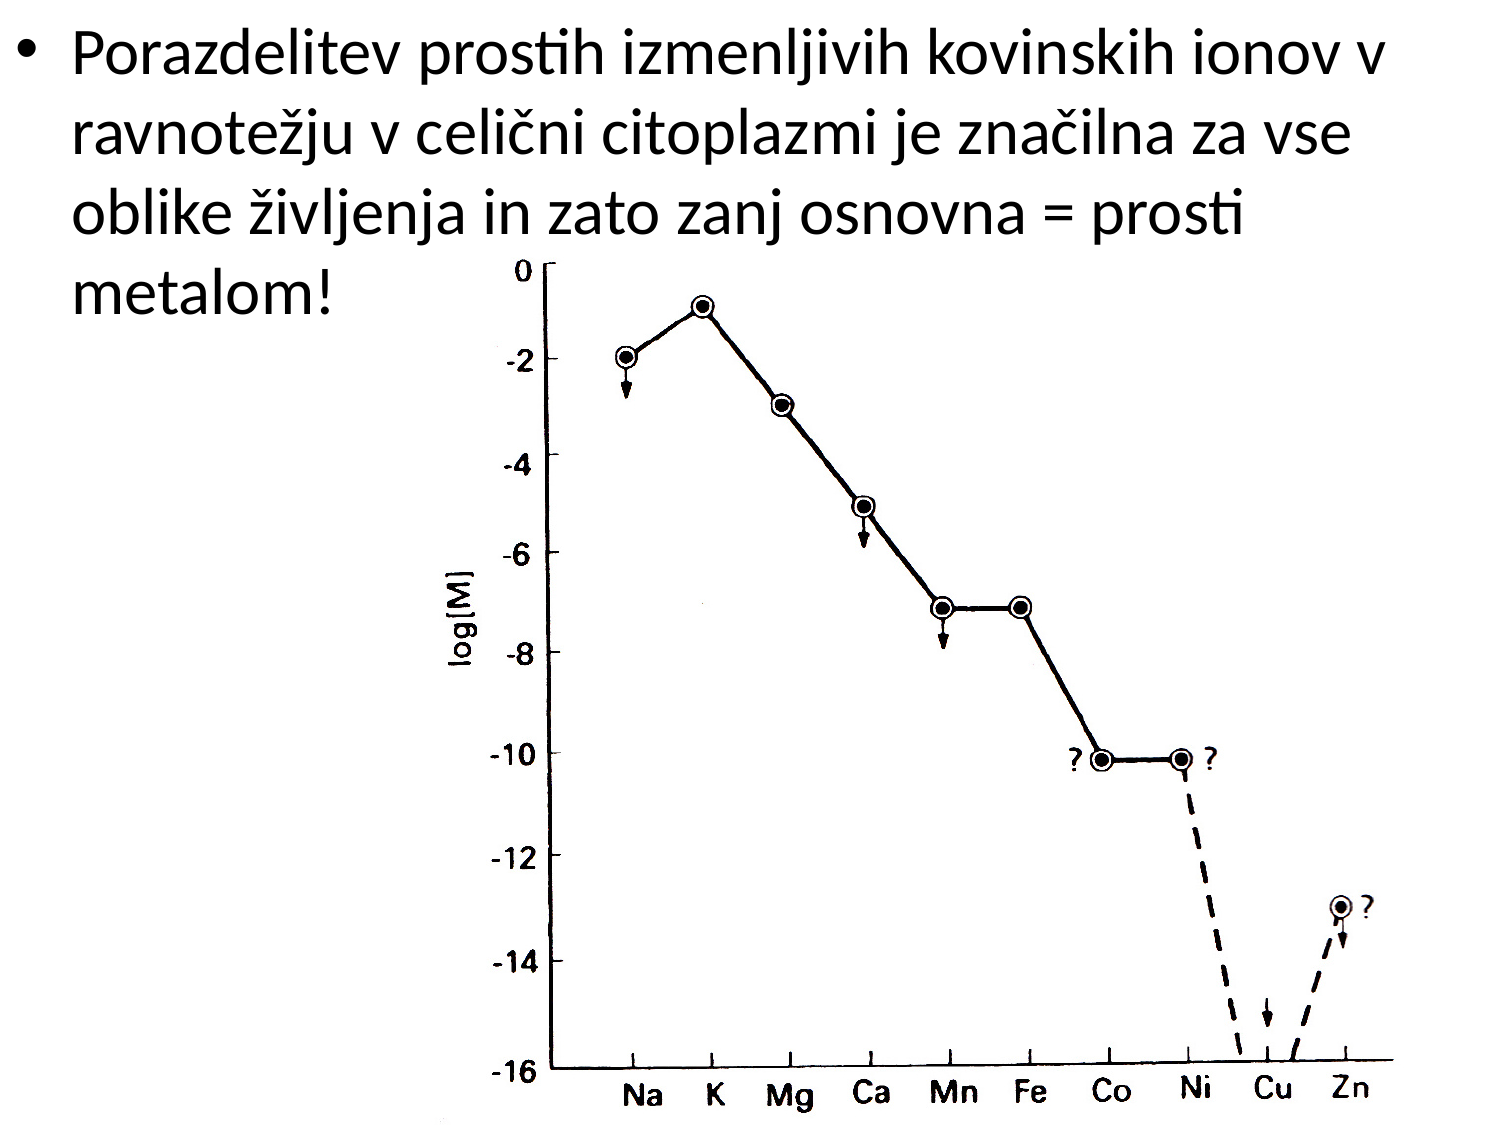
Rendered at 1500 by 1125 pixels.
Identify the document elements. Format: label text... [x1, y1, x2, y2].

list Porazdelitev prostih izmenljivih kovinskih ionov v ravnotežju v celični citoplazmi je značilna za vse oblike življenja in zato zanj osnovna = prosti metalom! [0, 0, 1500, 1125]
